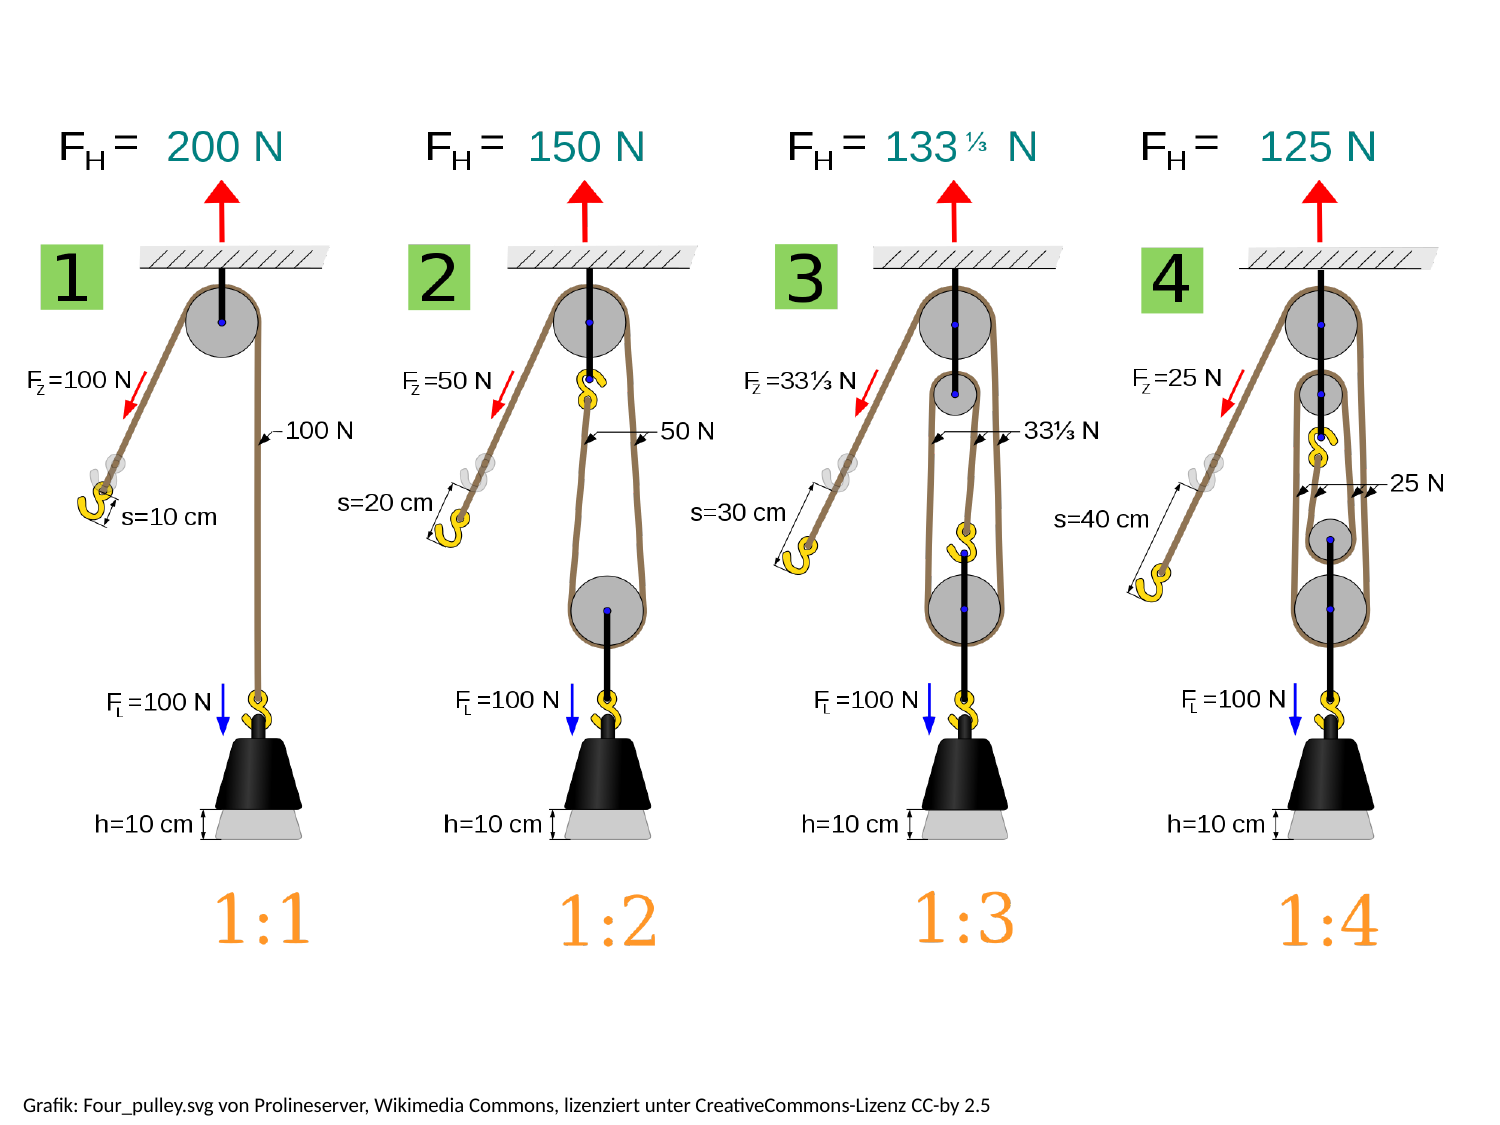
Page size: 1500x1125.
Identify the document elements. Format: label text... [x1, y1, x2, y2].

text_box Grafik: Four_pulley.svg von Prolineserver, Wikimedia Commons, lizenziert unter CreativeCommons-Lizenz CC-by 2.5 [8, 1084, 1007, 1125]
picture [0, 68, 1500, 991]
